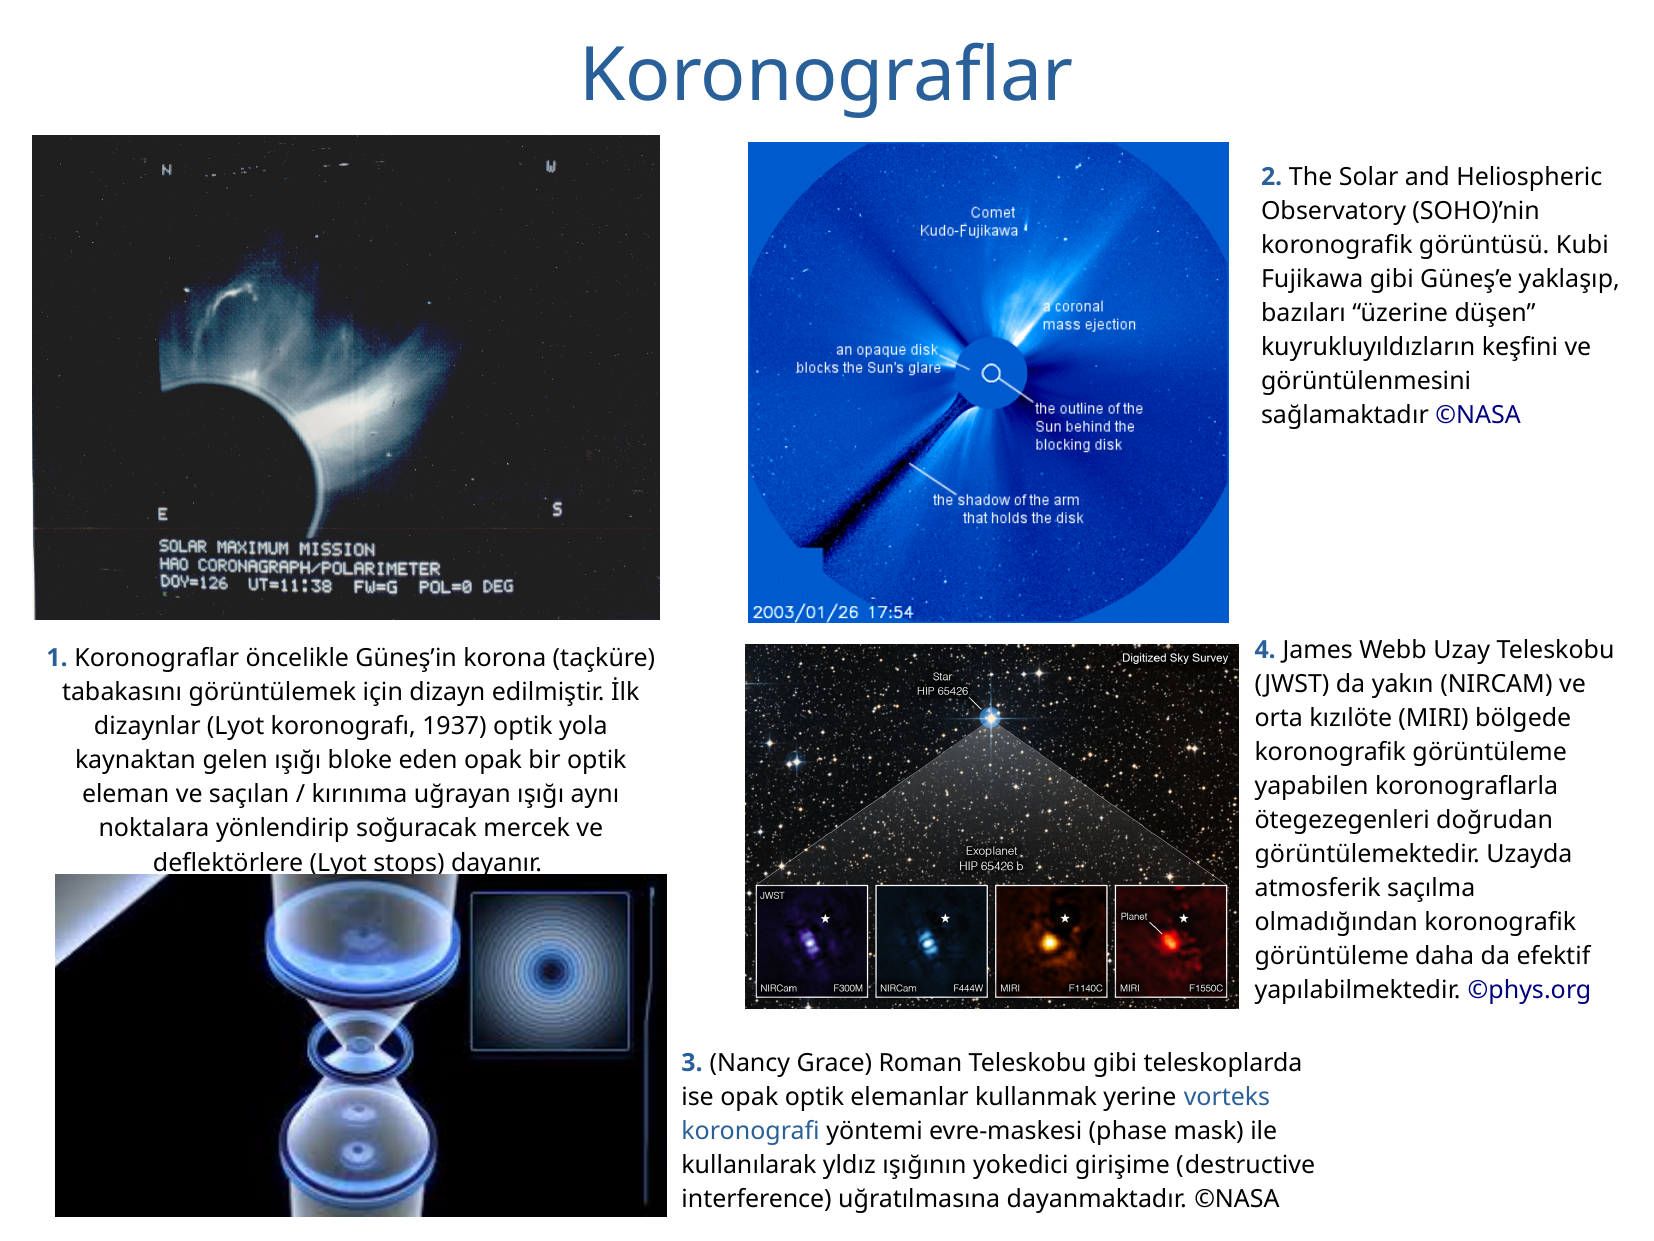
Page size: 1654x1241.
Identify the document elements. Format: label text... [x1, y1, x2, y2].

text_box 4. James Webb Uzay Teleskobu (JWST) da yakın (NIRCAM) ve orta kızılöte (MIRI) bölgede koronografik görüntüleme yapabilen koronograflarla ötegezegenleri doğrudan görüntülemektedir. Uzayda atmosferik saçılma olmadığından koronografik görüntüleme daha da efektif yapılabilmektedir. ©phys.org [1239, 624, 1651, 1020]
text_box 1. Koronograflar öncelikle Güneş’in korona (taçküre) tabakasını görüntülemek için dizayn edilmiştir. İlk dizaynlar (Lyot koronografı, 1937) optik yola kaynaktan gelen ışığı bloke eden opak bir optik eleman ve saçılan / kırınıma uğrayan ışığı aynı noktalara yönlendirip soğuracak mercek ve deflektörlere (Lyot stops) dayanır. [29, 632, 673, 862]
picture [32, 135, 660, 621]
picture [55, 874, 667, 1217]
text_box 2. The Solar and Heliospheric Observatory (SOHO)’nin koronografik görüntüsü. Kubi Fujikawa gibi Güneş’e yaklaşıp, bazıları “üzerine düşen” kuyrukluyıldızların keşfini ve görüntülenmesini sağlamaktadır ©NASA [1246, 151, 1640, 451]
picture [748, 142, 1229, 623]
text_box 3. (Nancy Grace) Roman Teleskobu gibi teleskoplarda ise opak optik elemanlar kullanmak yerine vorteks koronografi yöntemi evre-maskesi (phase mask) ile kullanılarak yldız ışığının yokedici girişime (destructive interference) uğratılmasına dayanmaktadır. ©NASA [666, 1037, 1343, 1236]
title Koronograflar [82, 25, 1571, 118]
picture [668, 644, 1239, 1009]
